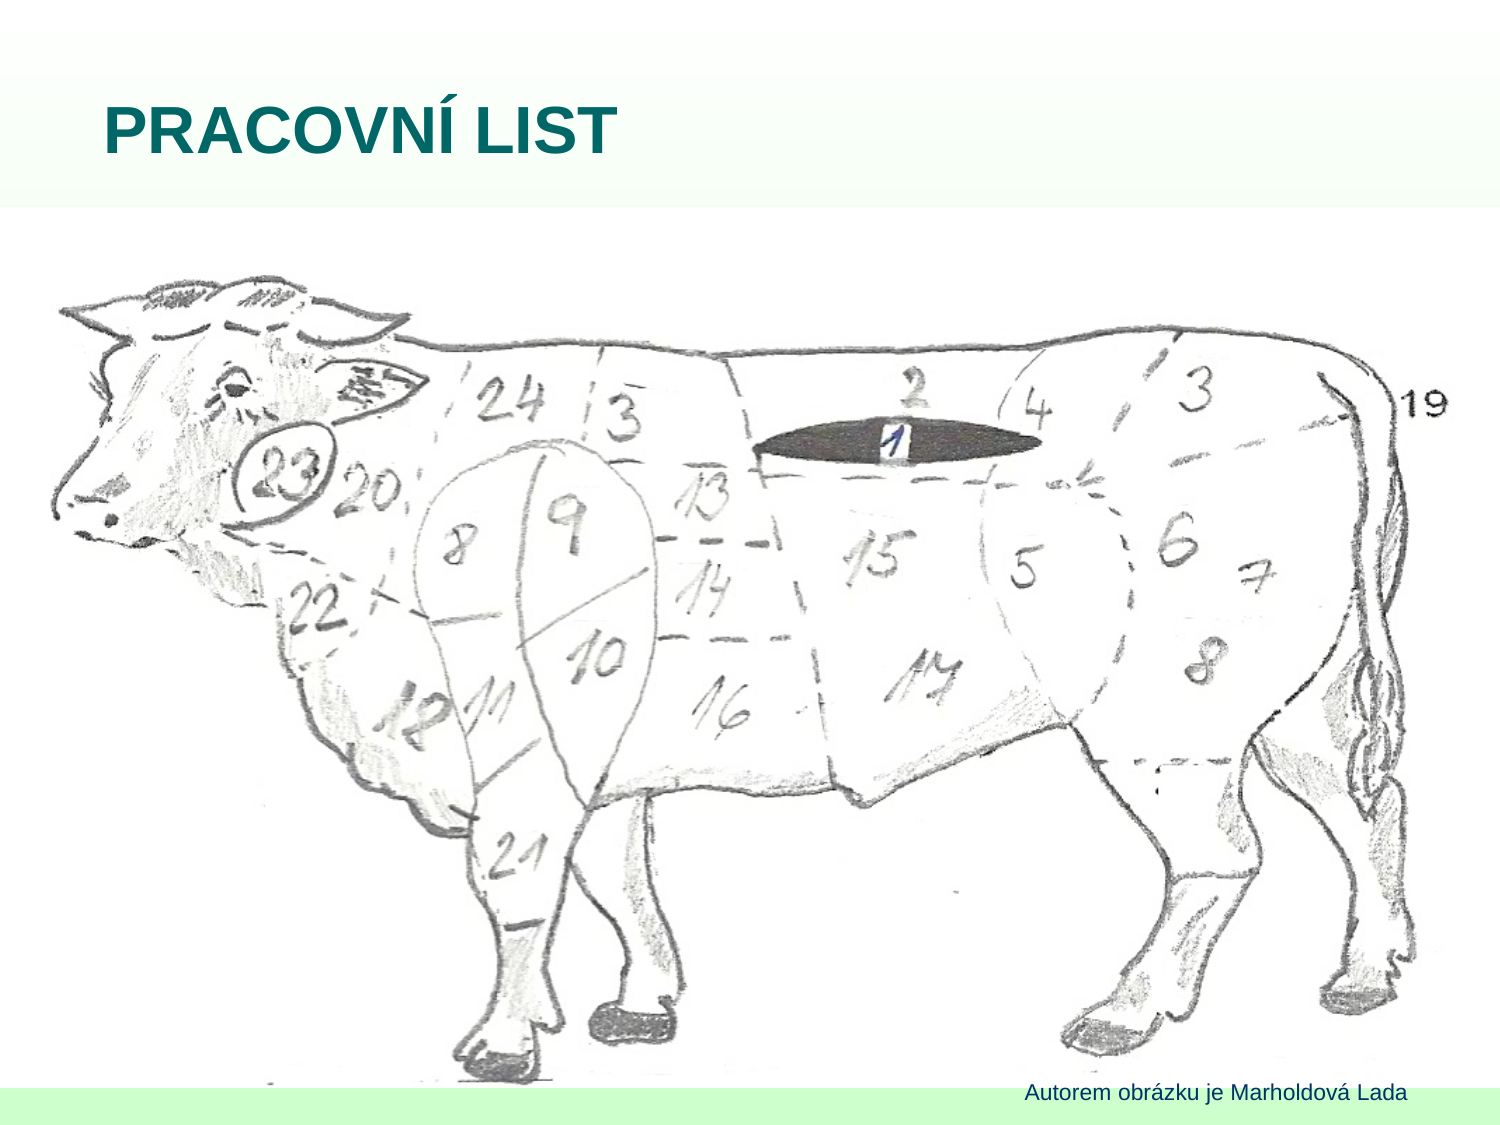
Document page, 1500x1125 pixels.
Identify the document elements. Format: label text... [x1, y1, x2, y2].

title PRACOVNÍ LIST [88, 11, 1365, 176]
text_box Autorem obrázku je Marholdová Lada [1009, 1070, 1500, 1114]
picture [0, 207, 1500, 1088]
